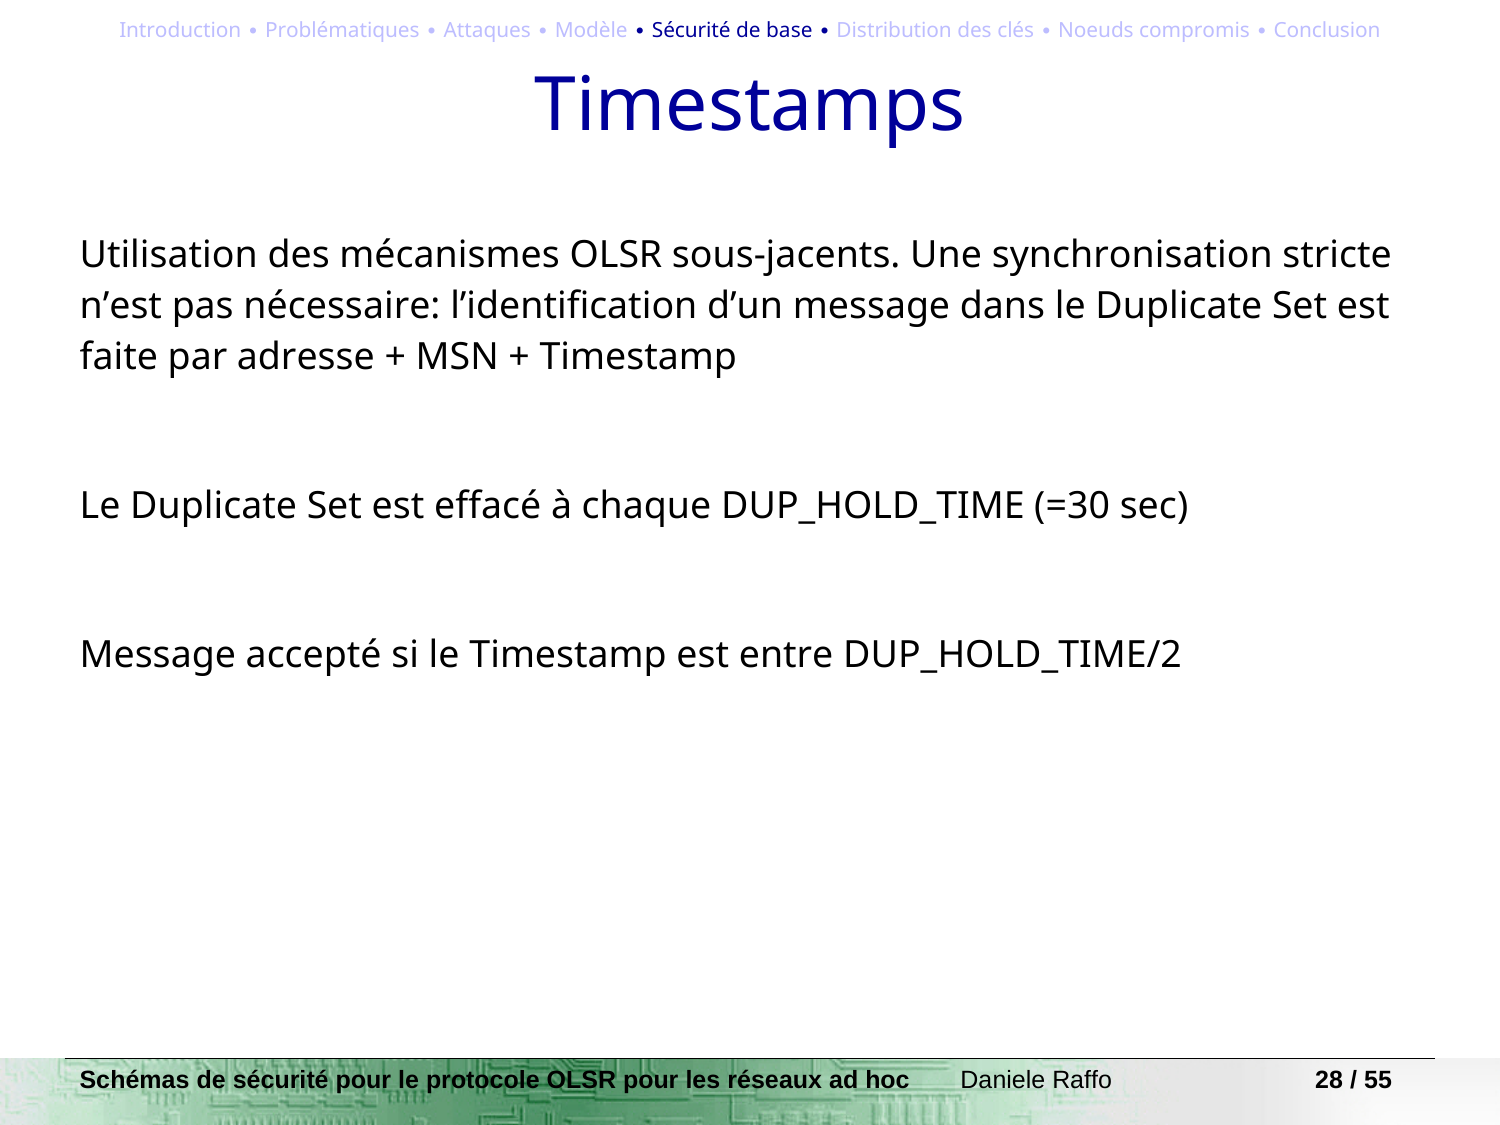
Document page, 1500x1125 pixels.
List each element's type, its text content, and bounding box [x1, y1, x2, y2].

text_box Schémas de sécurité pour le protocole OLSR pour les réseaux ad hoc Daniele Raffo [64, 1058, 1436, 1103]
text_box Timestamps [64, 52, 1436, 161]
text_box Introduction ∙ Problématiques ∙ Attaques ∙ Modèle ∙ Sécurité de base ∙ Distribution des clés ∙ Noeuds compromis ∙ Conclusion [0, 7, 1500, 52]
text_box Utilisation des mécanismes OLSR sous-jacents. Une synchronisation stricte n’est pas nécessaire: l’identification d’un message dans le Duplicate Set est faite par adresse + MSN + Timestamp Le Duplicate Set est effacé à chaque DUP_HOLD_TIME (=30 sec) Message accepté si le Timestamp est entre DUP_HOLD_TIME/2 [64, 219, 1436, 687]
picture [0, 1058, 1500, 1125]
